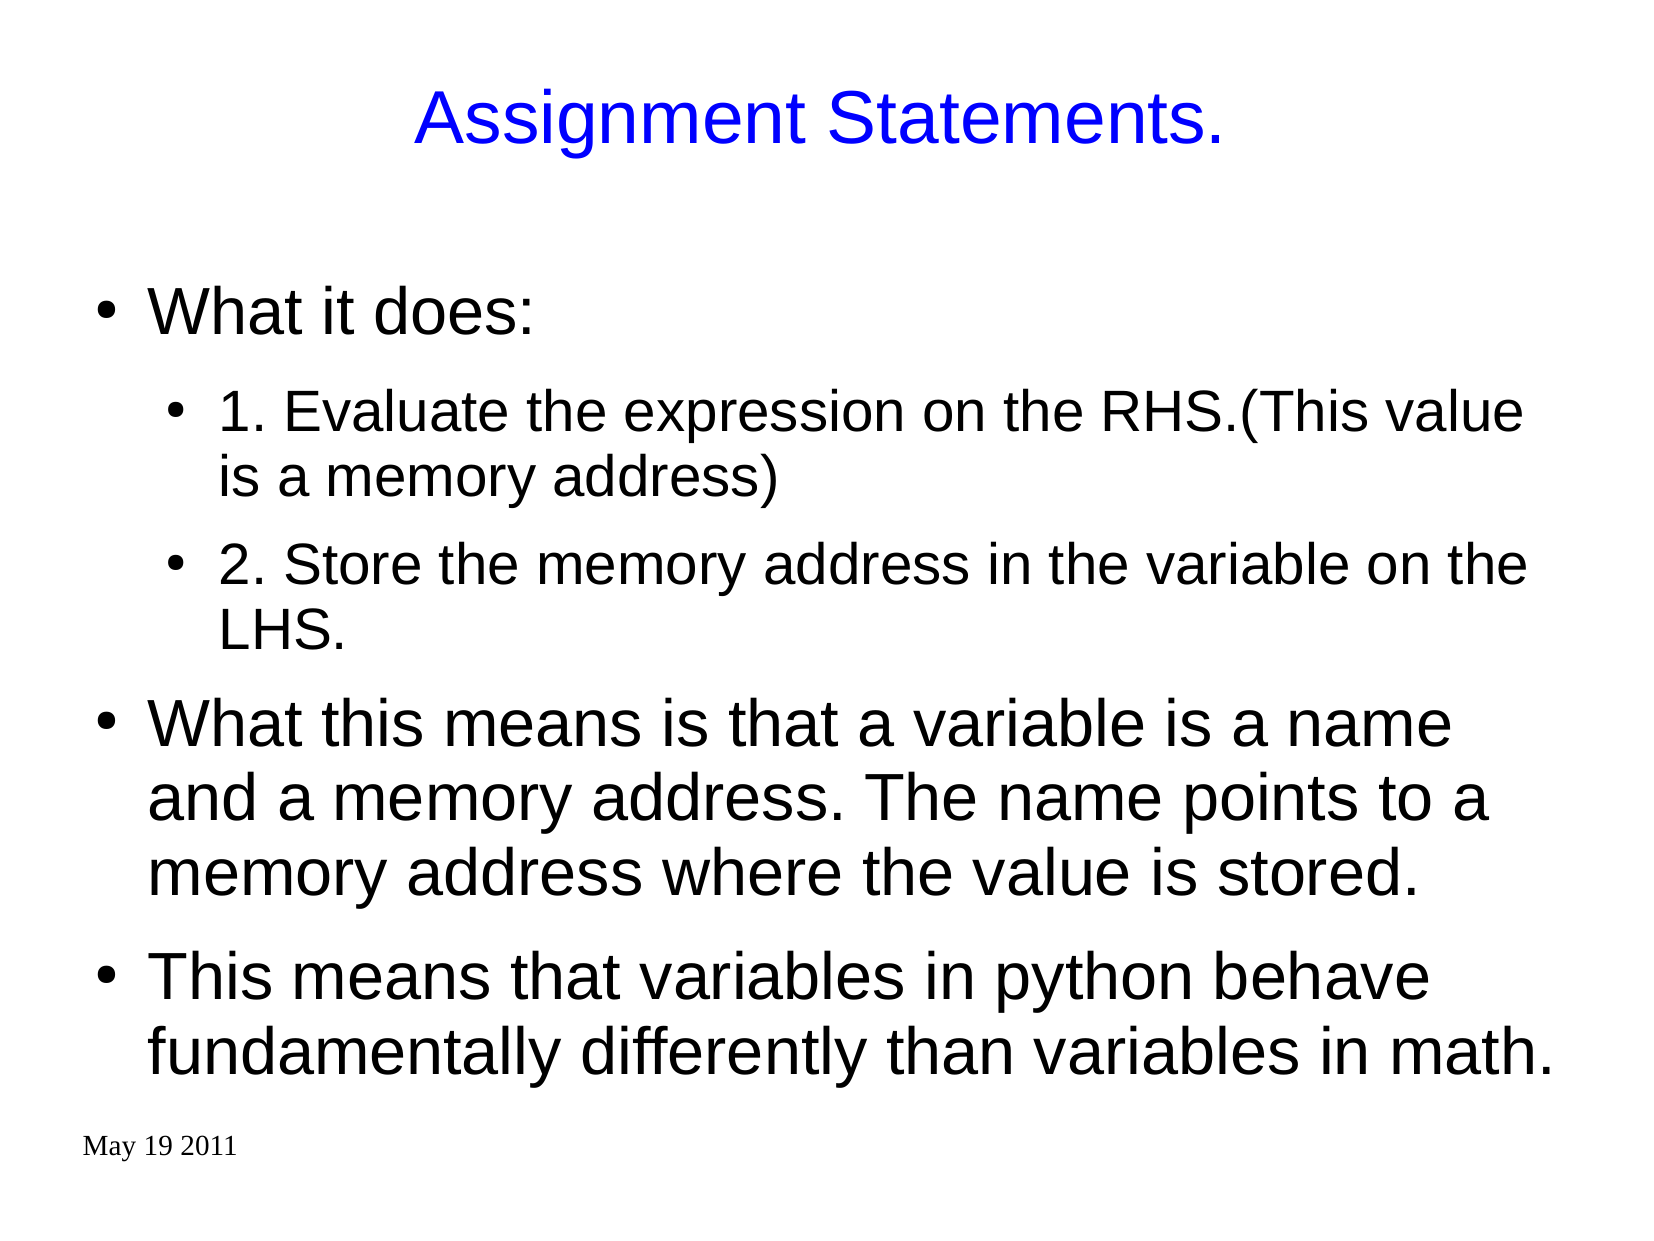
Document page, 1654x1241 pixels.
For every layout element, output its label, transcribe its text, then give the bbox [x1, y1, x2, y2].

list What it does: 1. Evaluate the expression on the RHS.(This value is a memory address) 2. Store the memory address in the variable on the LHS. What this means is that a variable is a name and a memory address. The name points to a memory address where the value is stored. This means that variables in python behave fundamentally differently than variables in math. [76, 274, 1565, 1093]
title Assignment Statements. [76, 58, 1565, 178]
